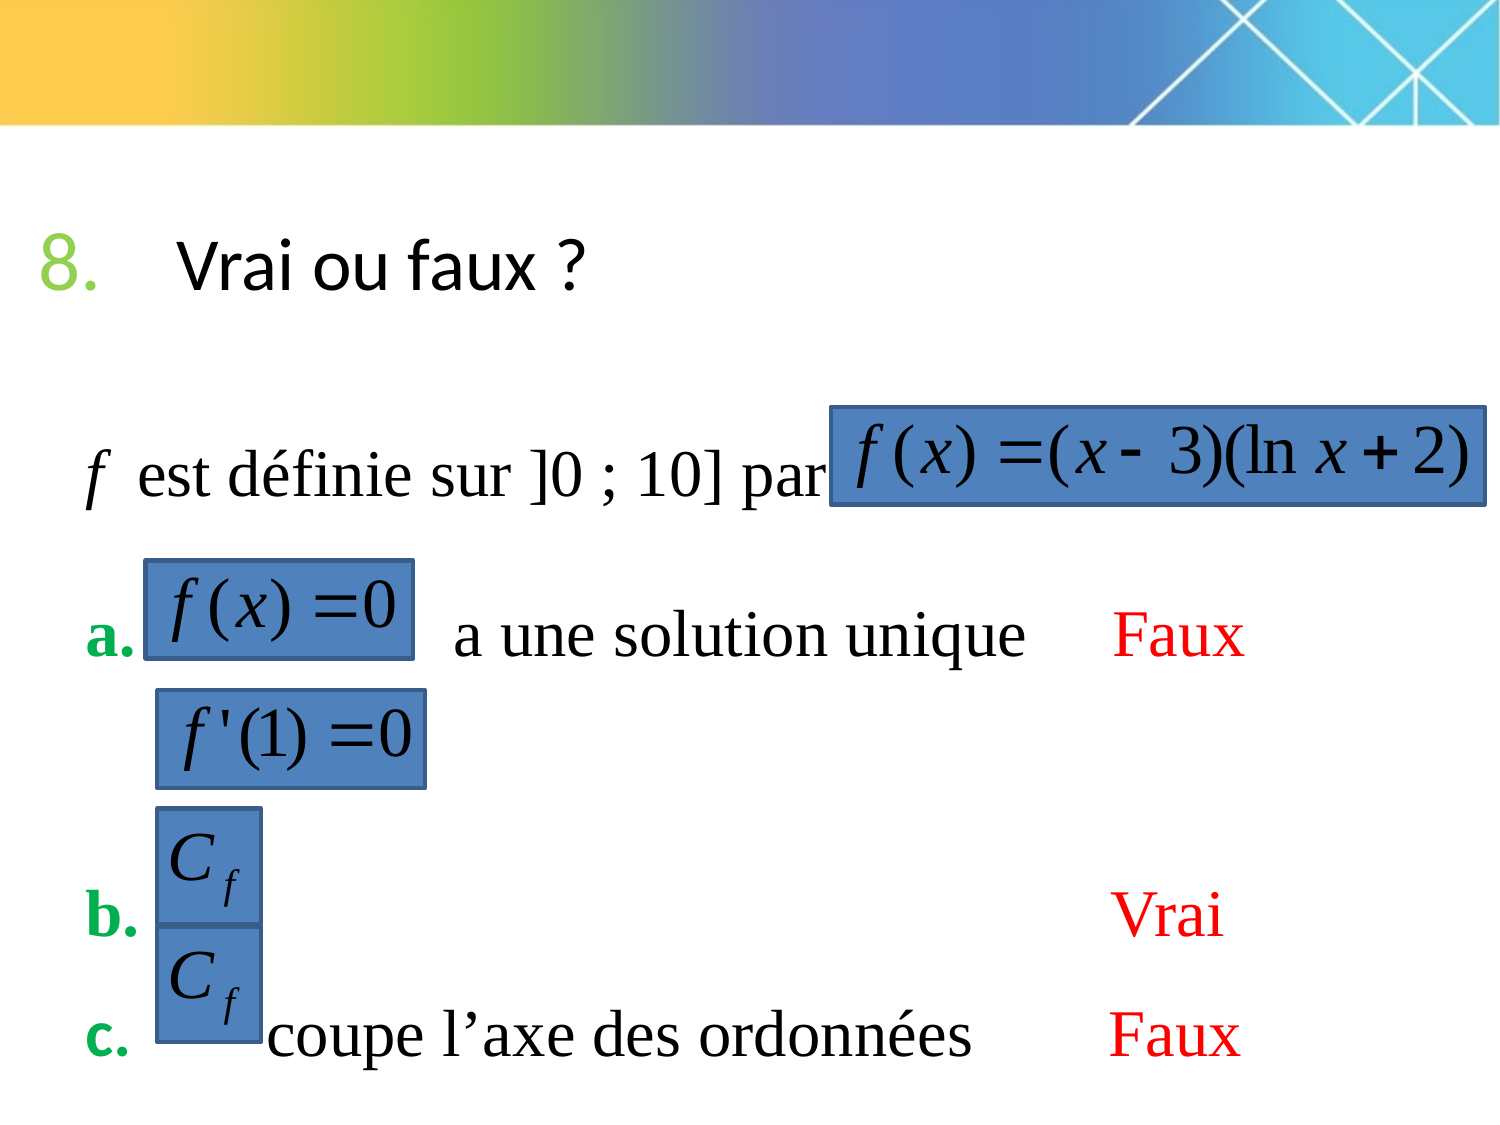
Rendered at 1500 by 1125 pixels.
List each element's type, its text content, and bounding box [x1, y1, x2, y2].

text_box f est définie sur ]0 ; 10] par a. a une solution unique Faux b. Vrai c. coupe l’axe des ordonnées Faux d. coupe l’axe des abscisses Vrai [70, 351, 1465, 1045]
chart [159, 928, 259, 1040]
chart [832, 408, 1483, 503]
chart [147, 562, 412, 657]
text_box 8. Vrai ou faux ? [23, 164, 1500, 351]
chart [159, 692, 423, 787]
chart [159, 810, 259, 922]
